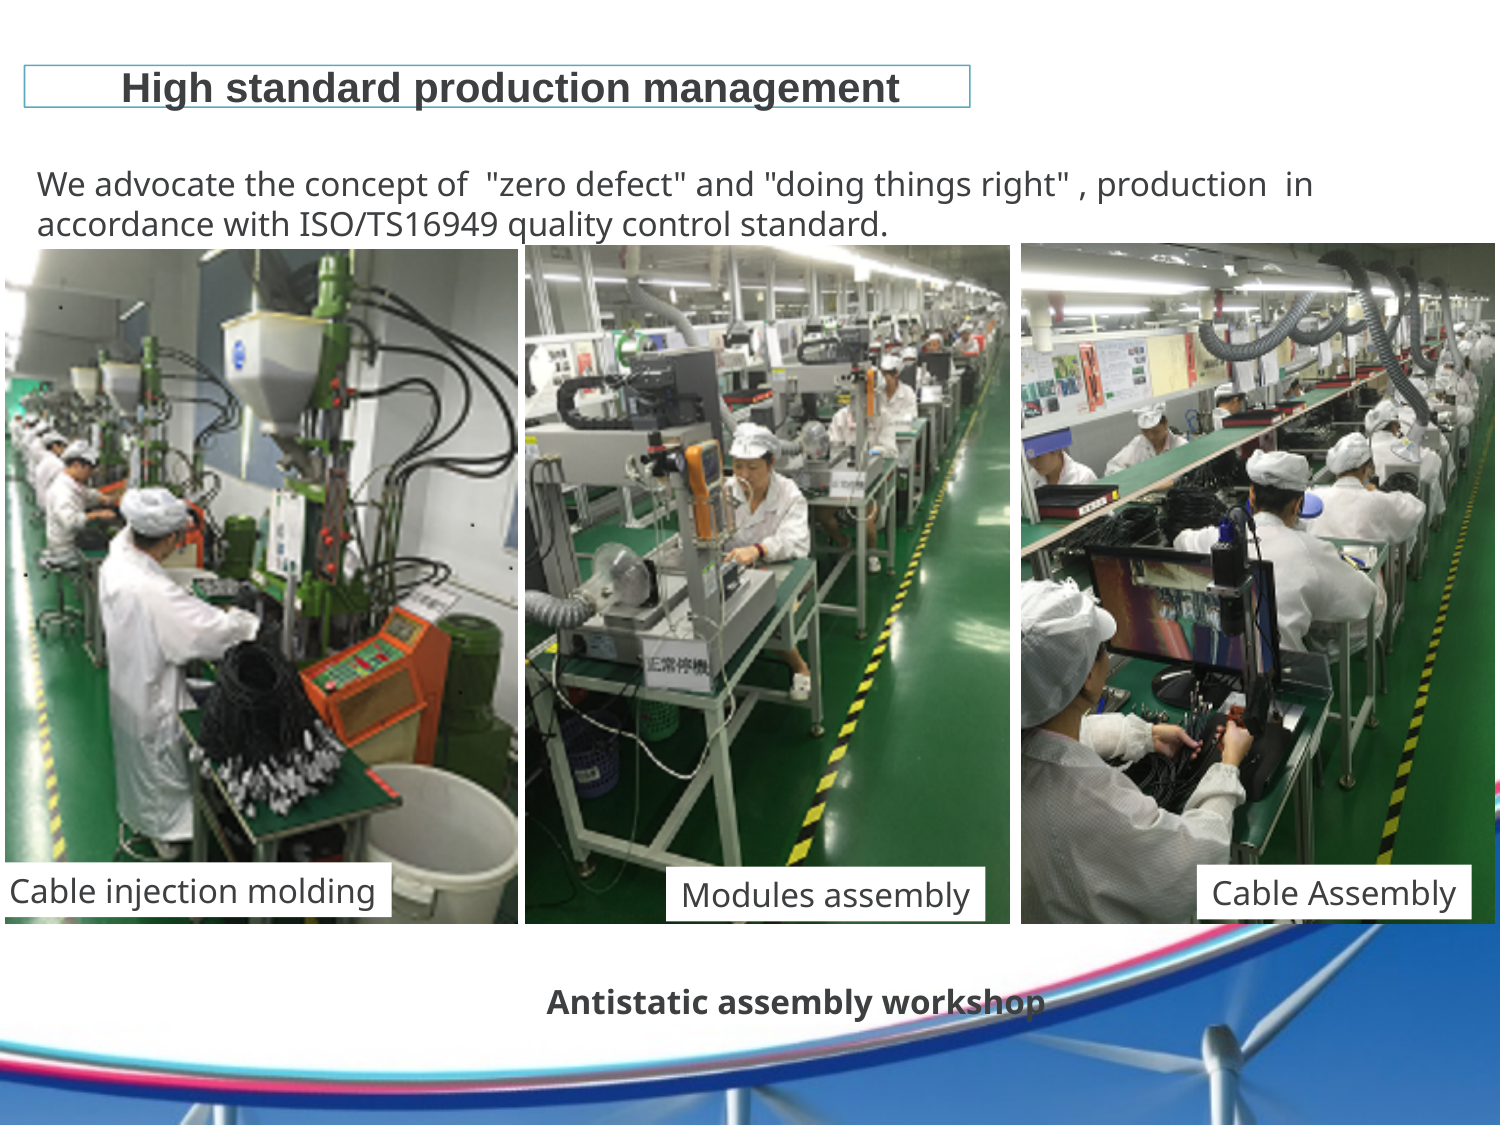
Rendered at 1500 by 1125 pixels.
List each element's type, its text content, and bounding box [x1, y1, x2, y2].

picture [0, 0, 1500, 1125]
text_box We advocate the concept of "zero defect" and "doing things right" , production in accordance with ISO/TS16949 quality control standard. [22, 155, 1376, 251]
text_box Cable Assembly [1196, 864, 1472, 920]
text_box Modules assembly [666, 866, 986, 922]
text_box High standard production management [35, 53, 987, 119]
text_box Antistatic assembly workshop [531, 974, 1062, 1030]
text_box Cable injection molding [0, 862, 392, 918]
